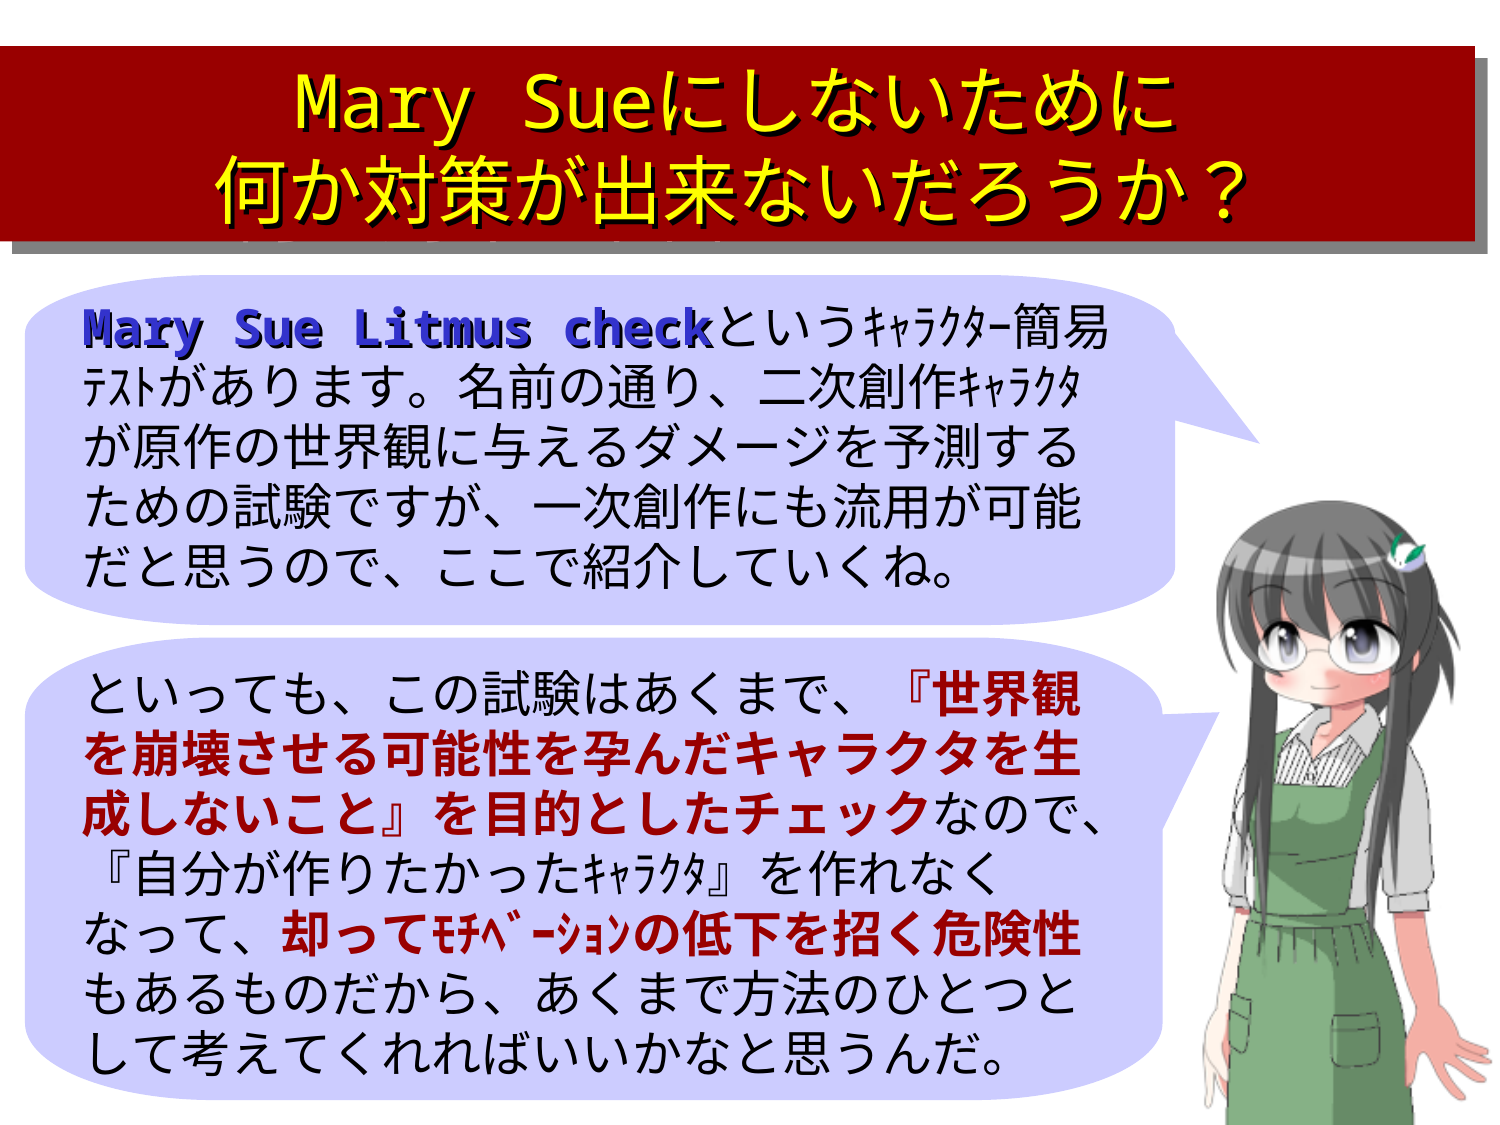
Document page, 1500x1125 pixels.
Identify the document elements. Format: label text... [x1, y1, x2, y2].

title Mary Sueにしないために 何か対策が出来ないだろうか？ [0, 46, 1475, 242]
picture [1175, 487, 1500, 1125]
text_box Mary Sue Litmus checkというｷｬﾗｸﾀｰ簡易ﾃｽﾄがあります。名前の通り、二次創作ｷｬﾗｸﾀが原作の世界観に与えるダメージを予測するための試験ですが、一次創作にも流用が可能だと思うので、ここで紹介していくね。 [24, 275, 1261, 626]
text_box といっても、この試験はあくまで、『世界観を崩壊させる可能性を孕んだキャラクタを生成しないこと』を目的としたチェックなので、『自分が作りたかったｷｬﾗｸﾀ』を作れなくなって、却ってﾓﾁﾍﾞｰｼｮﾝの低下を招く危険性もあるものだから、あくまで方法のひとつとして考えてくれればいいかなと思うんだ。 [24, 637, 1220, 1101]
